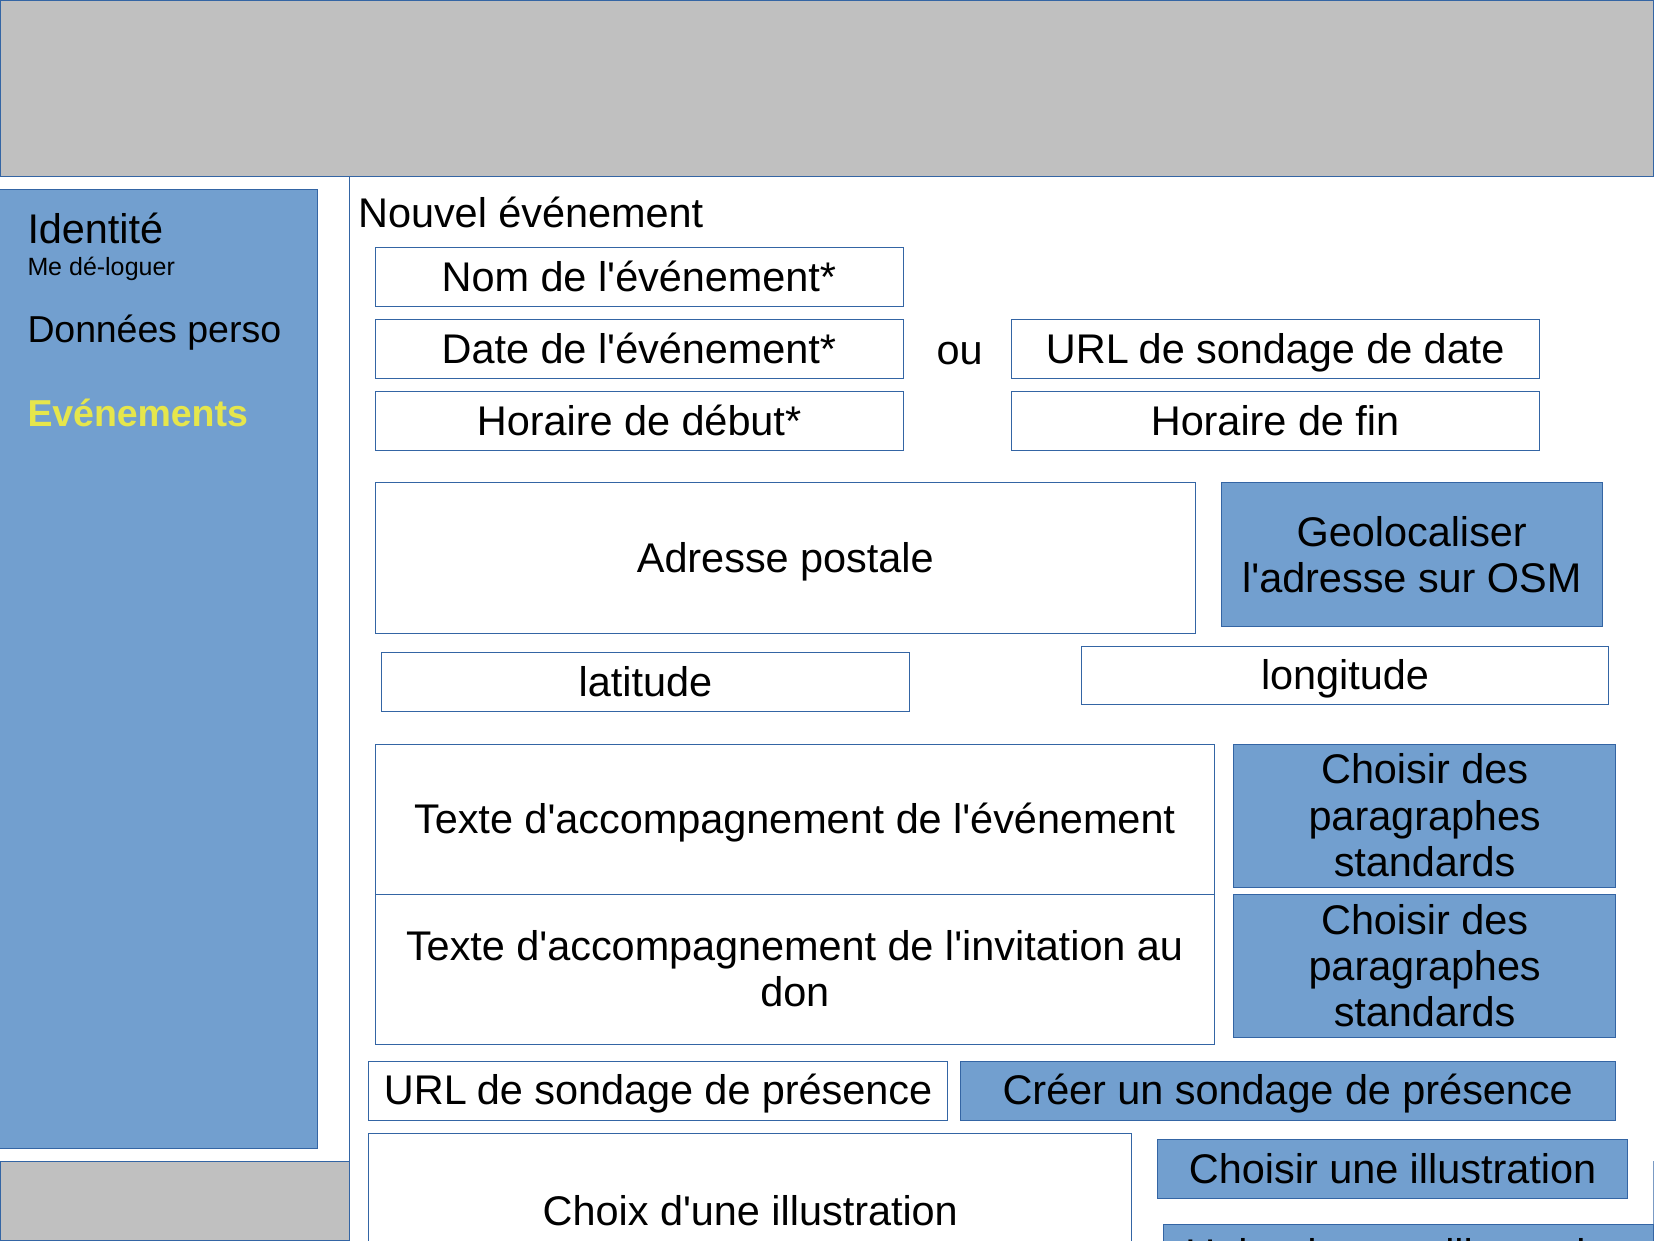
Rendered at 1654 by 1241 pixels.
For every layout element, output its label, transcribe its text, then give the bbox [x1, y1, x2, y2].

text_box URL de sondage de date [1011, 319, 1540, 379]
text_box Horaire de début* [375, 391, 904, 451]
text_box [0, 0, 1654, 1241]
text_box Nom de l'événement* [375, 278, 904, 307]
text_box latitude [381, 652, 910, 712]
text_box Date de l'événement* [375, 319, 904, 379]
text_box Nouvel événement [343, 182, 1133, 278]
text_box Horaire de fin [1011, 391, 1540, 451]
text_box Formulaire de création d'un nouvel événement [19, 0, 929, 11]
text_box ou [921, 319, 999, 383]
text_box Texte d'accompagnement de l'invitation au don [375, 894, 1215, 1045]
text_box longitude [1081, 646, 1609, 705]
text_box Texte d'accompagnement de l'événement [375, 744, 1215, 894]
text_box Uploader une illustration [1163, 1224, 1654, 1241]
text_box Créer un sondage de présence [960, 1061, 1616, 1121]
text_box Identité Me dé-loguer Données perso Evénements [12, 199, 344, 557]
text_box [0, 189, 318, 1149]
text_box Choisir des paragraphes standards [1233, 744, 1616, 888]
text_box Choix d'une illustration [368, 1133, 1132, 1241]
text_box Choisir une illustration [1157, 1139, 1628, 1199]
text_box Geolocaliser l'adresse sur OSM [1221, 482, 1603, 627]
text_box Choisir des paragraphes standards [1233, 894, 1616, 1038]
text_box Adresse postale [375, 482, 1196, 634]
text_box URL de sondage de présence [368, 1061, 948, 1121]
